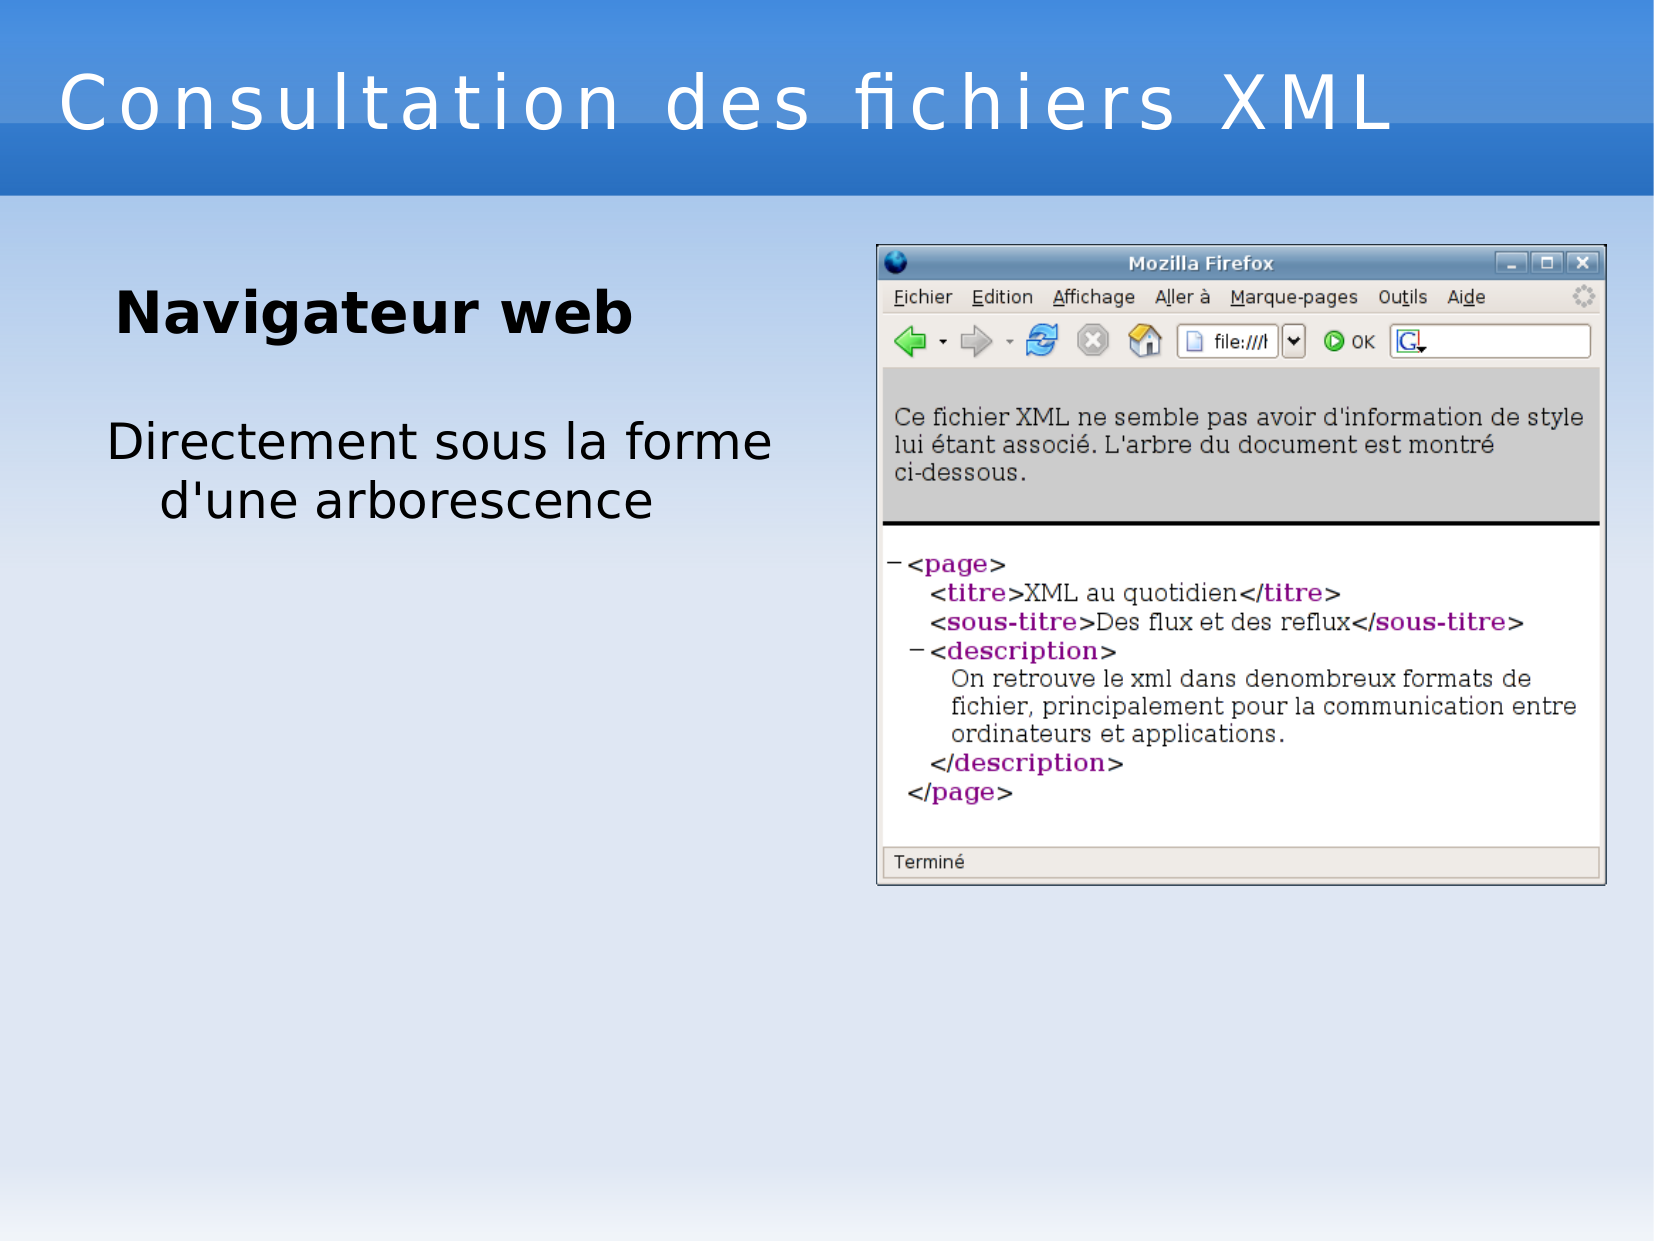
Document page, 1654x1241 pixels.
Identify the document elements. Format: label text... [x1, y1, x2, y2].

text_box Navigateur web [100, 271, 650, 355]
list Directement sous la forme d'une arborescence [88, 413, 827, 991]
title Consultation des fichiers XML [59, 29, 1595, 178]
picture [0, 0, 1654, 1241]
